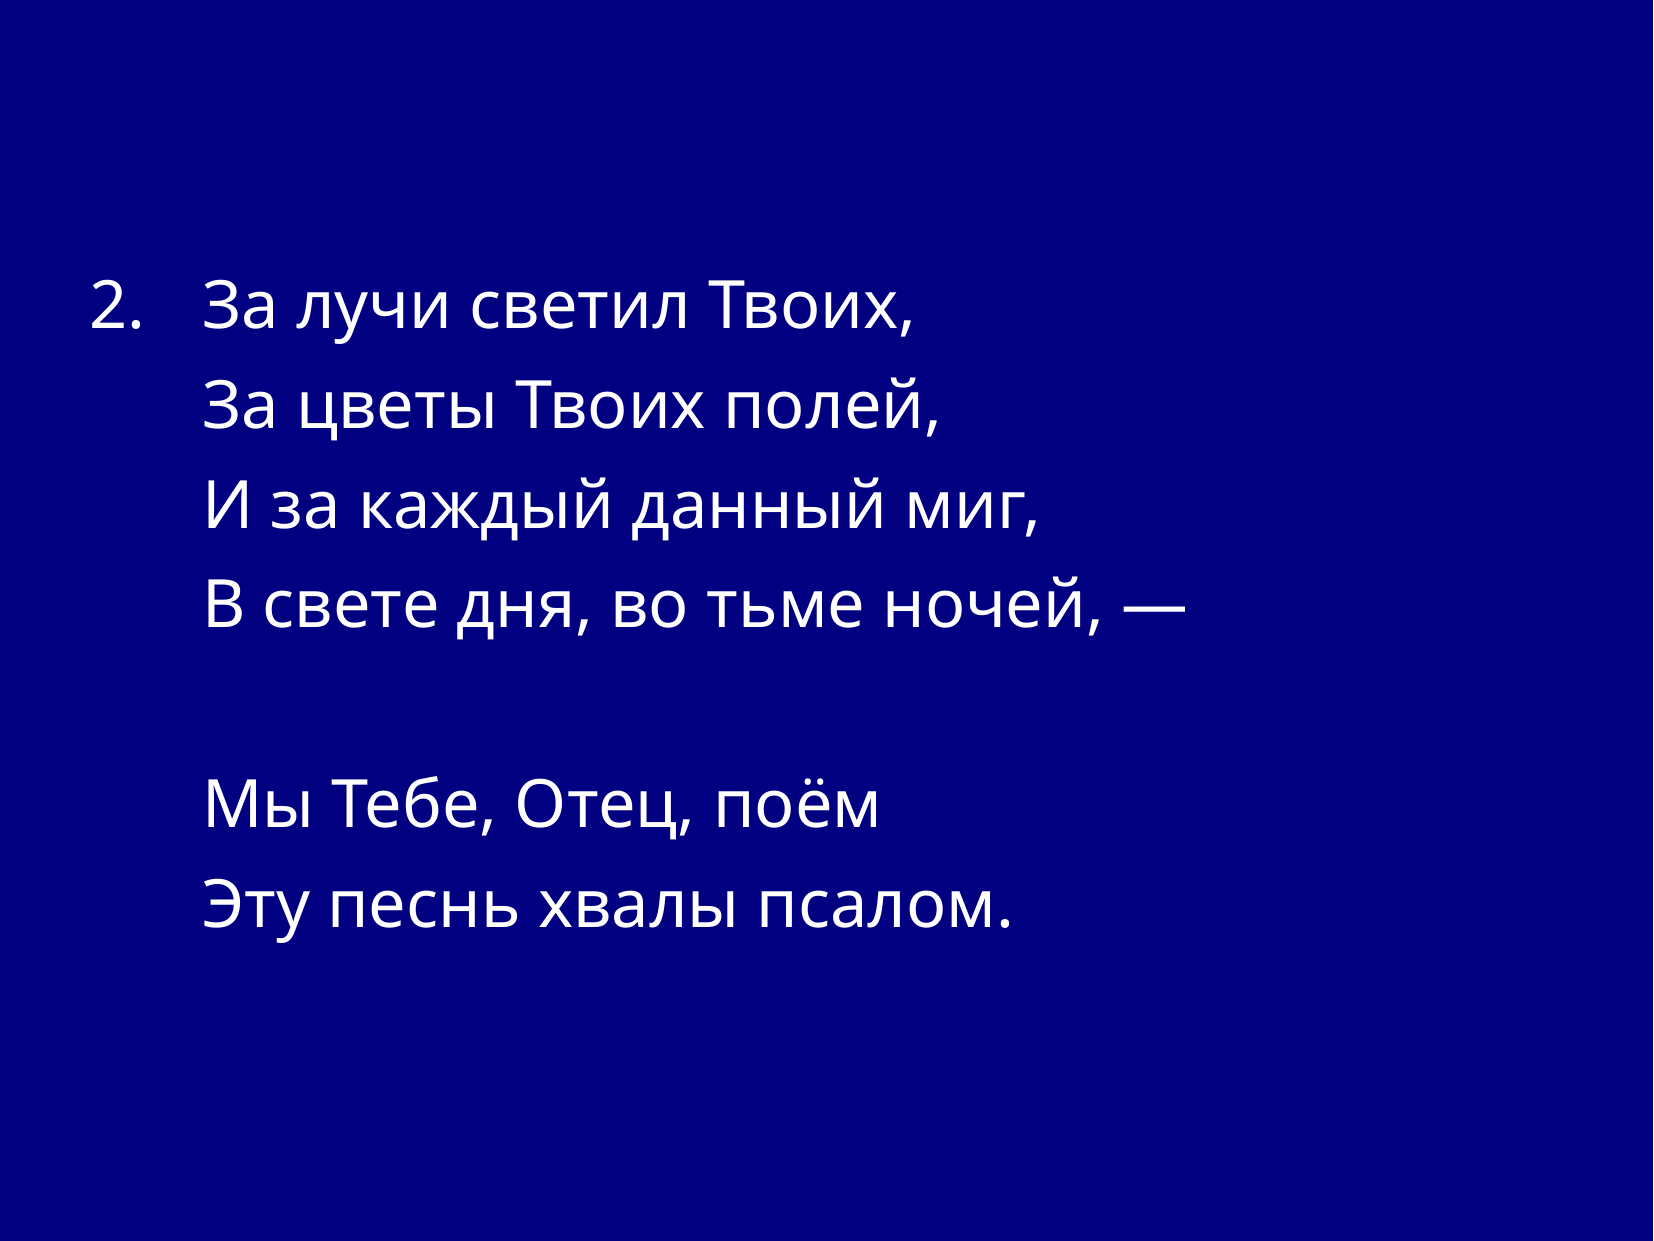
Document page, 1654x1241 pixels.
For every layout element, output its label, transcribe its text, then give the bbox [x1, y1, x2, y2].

text_box 2. За лучи светил Твоих, За цветы Твоих полей, И за каждый данный миг, В свете дня, во тьме ночей, ― Мы Тебе, Отец, поём Эту песнь хвалы псалом. [75, 150, 1576, 1163]
